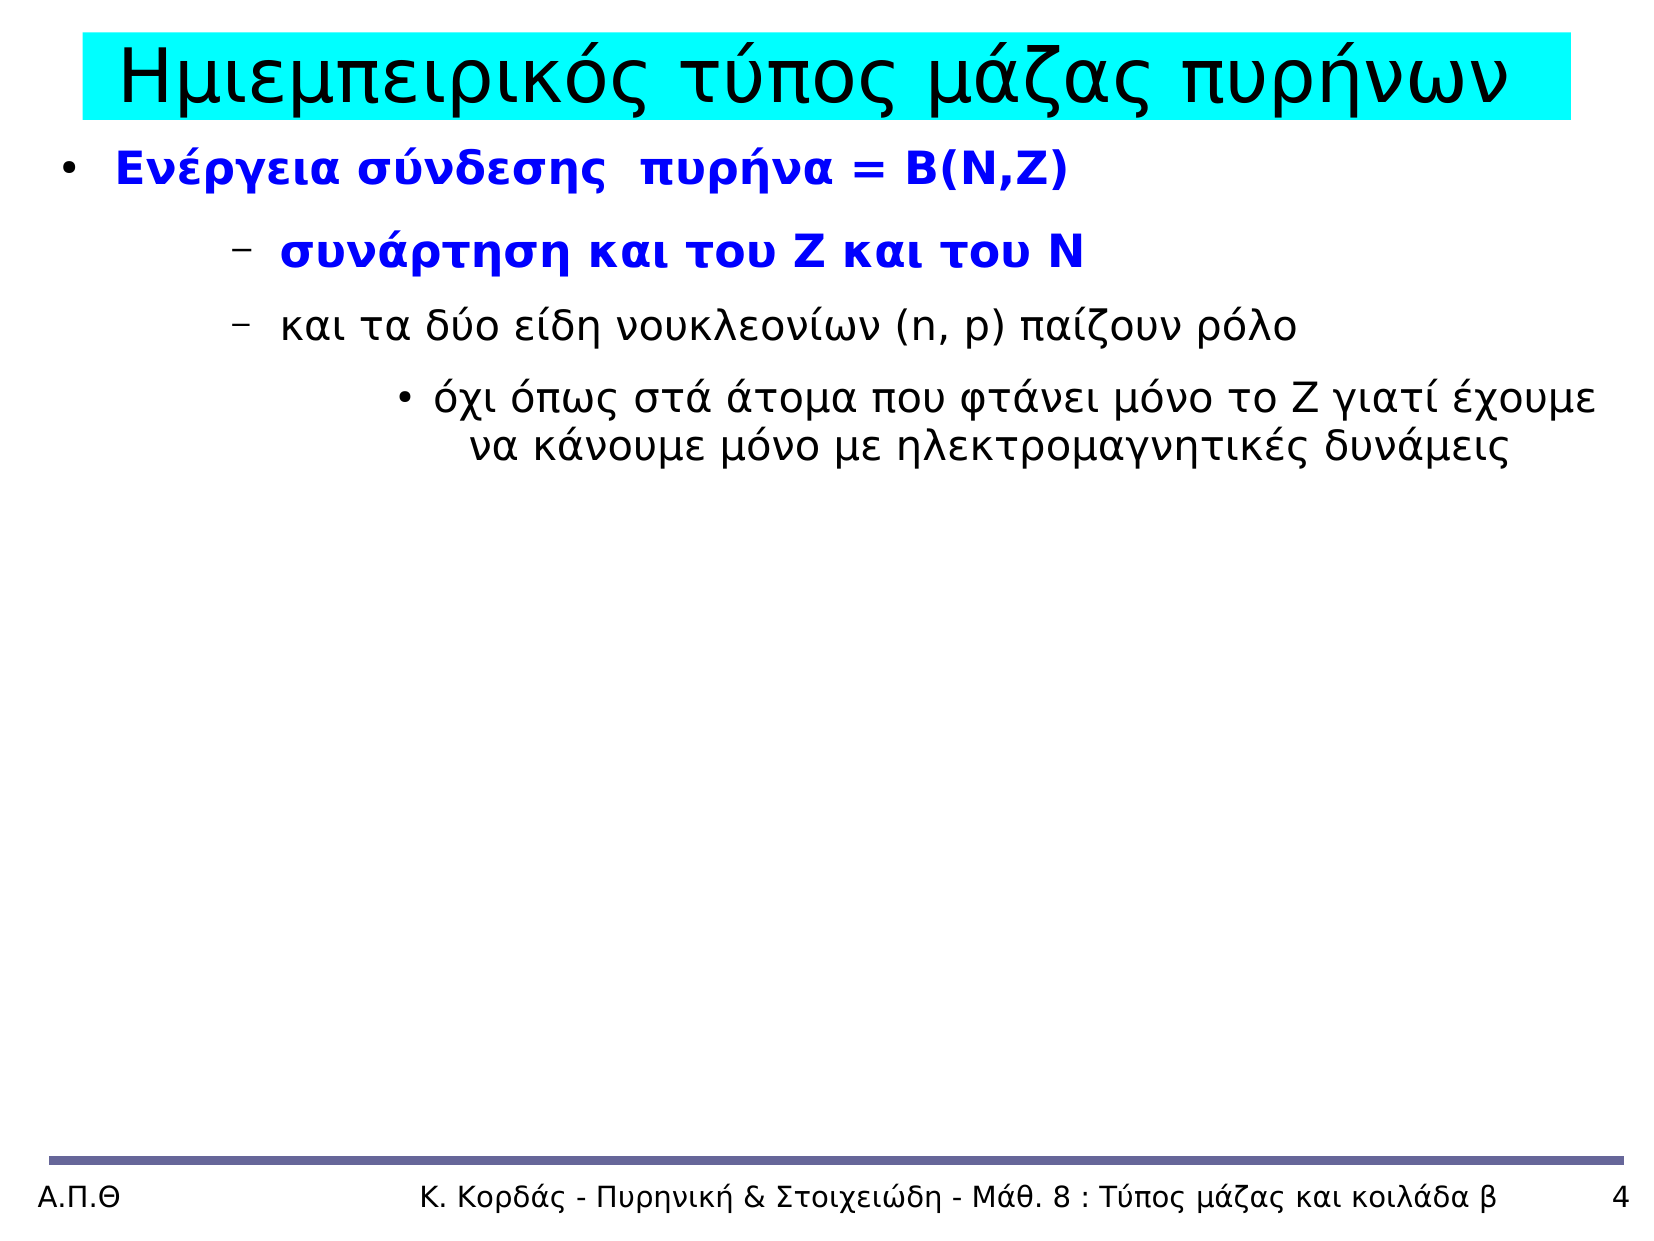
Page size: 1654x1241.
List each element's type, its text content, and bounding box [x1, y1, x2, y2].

list Ενέργεια σύνδεσης πυρήνα = B(N,Z) συνάρτηση και του Ζ και του Ν και τα δύο είδη νουκλεονίων (n, p) παίζουν ρόλο όχι όπως στά άτομα που φτάνει μόνο το Ζ γιατί έχουμε να κάνουμε μόνο με ηλεκτρομαγνητικές δυνάμεις [43, 141, 1619, 1104]
title Ημιεμπειρικός τύπος μάζας πυρήνων [82, 32, 1571, 120]
